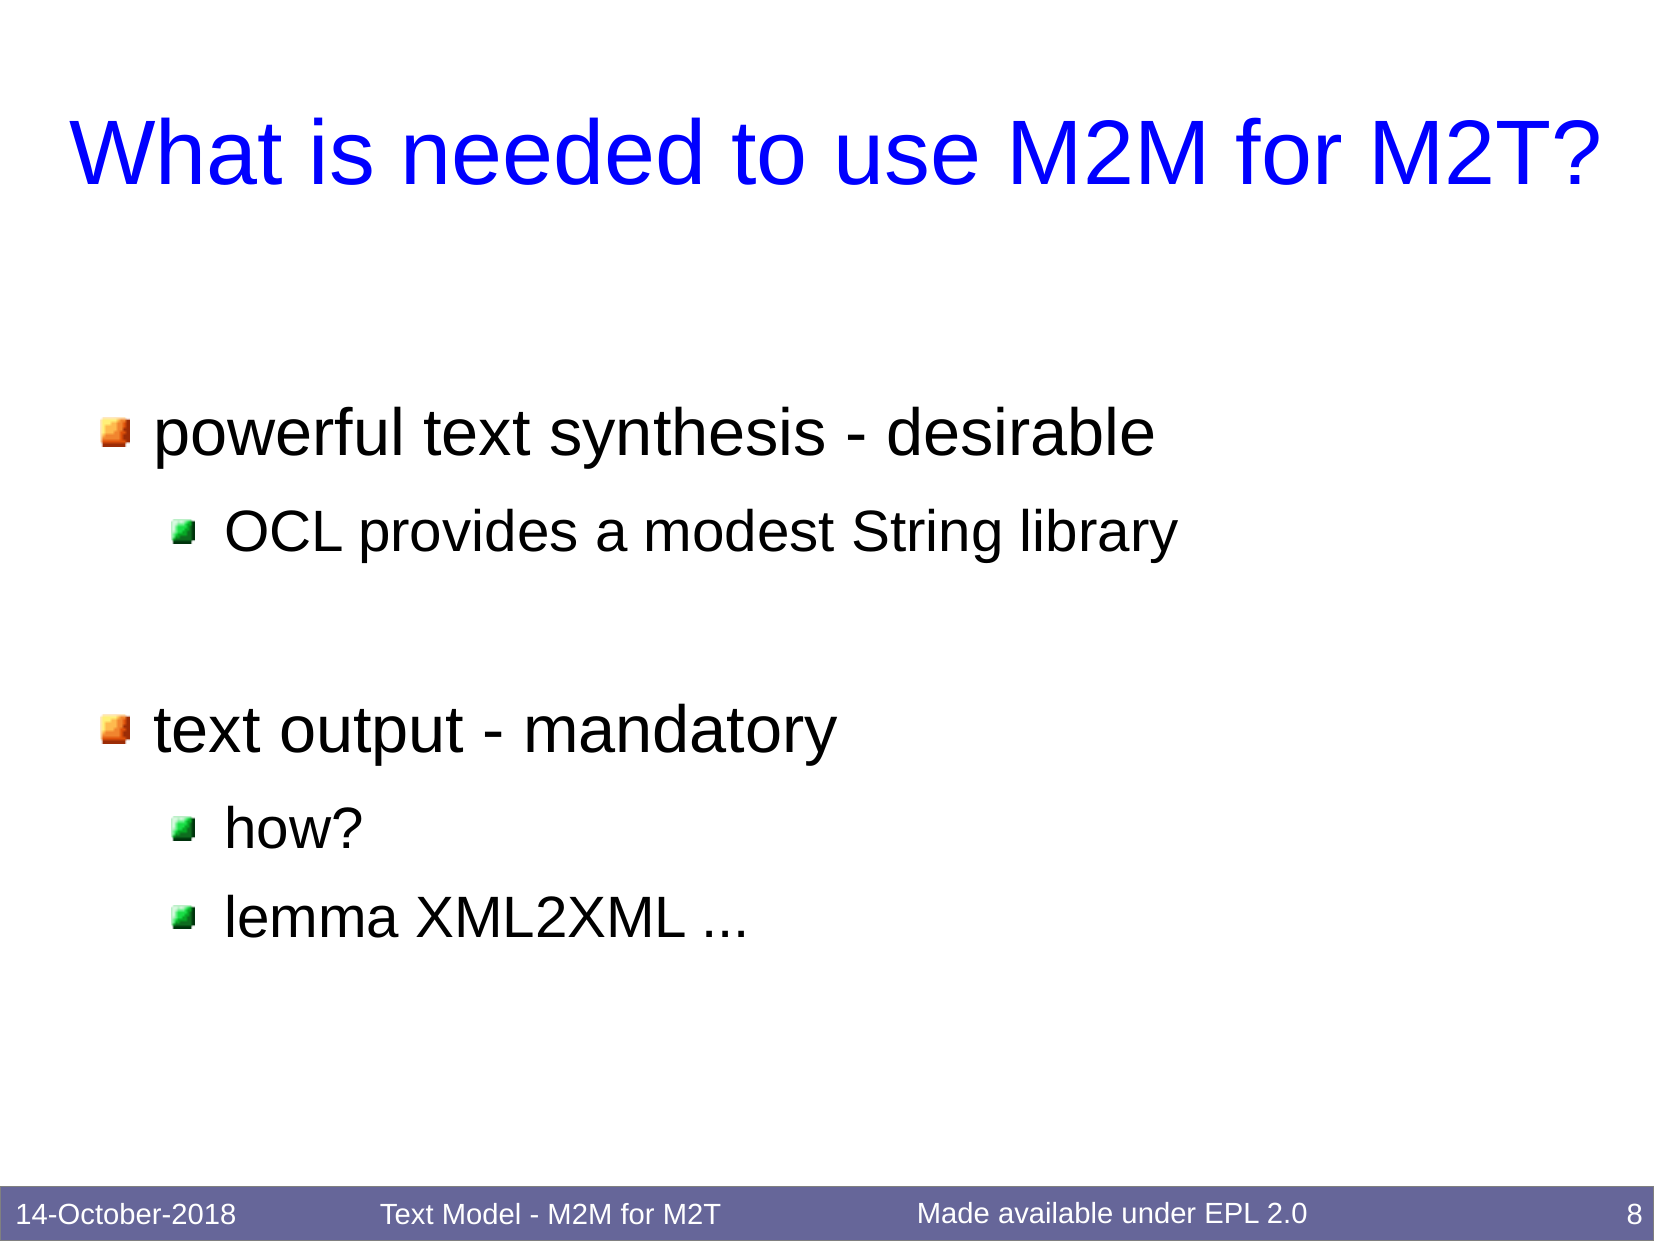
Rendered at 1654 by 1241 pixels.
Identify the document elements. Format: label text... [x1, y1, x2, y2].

title What is needed to use M2M for M2T? [44, 49, 1629, 257]
list powerful text synthesis - desirable OCL provides a modest String library text output - mandatory how? lemma XML2XML ... [82, 290, 1571, 1049]
